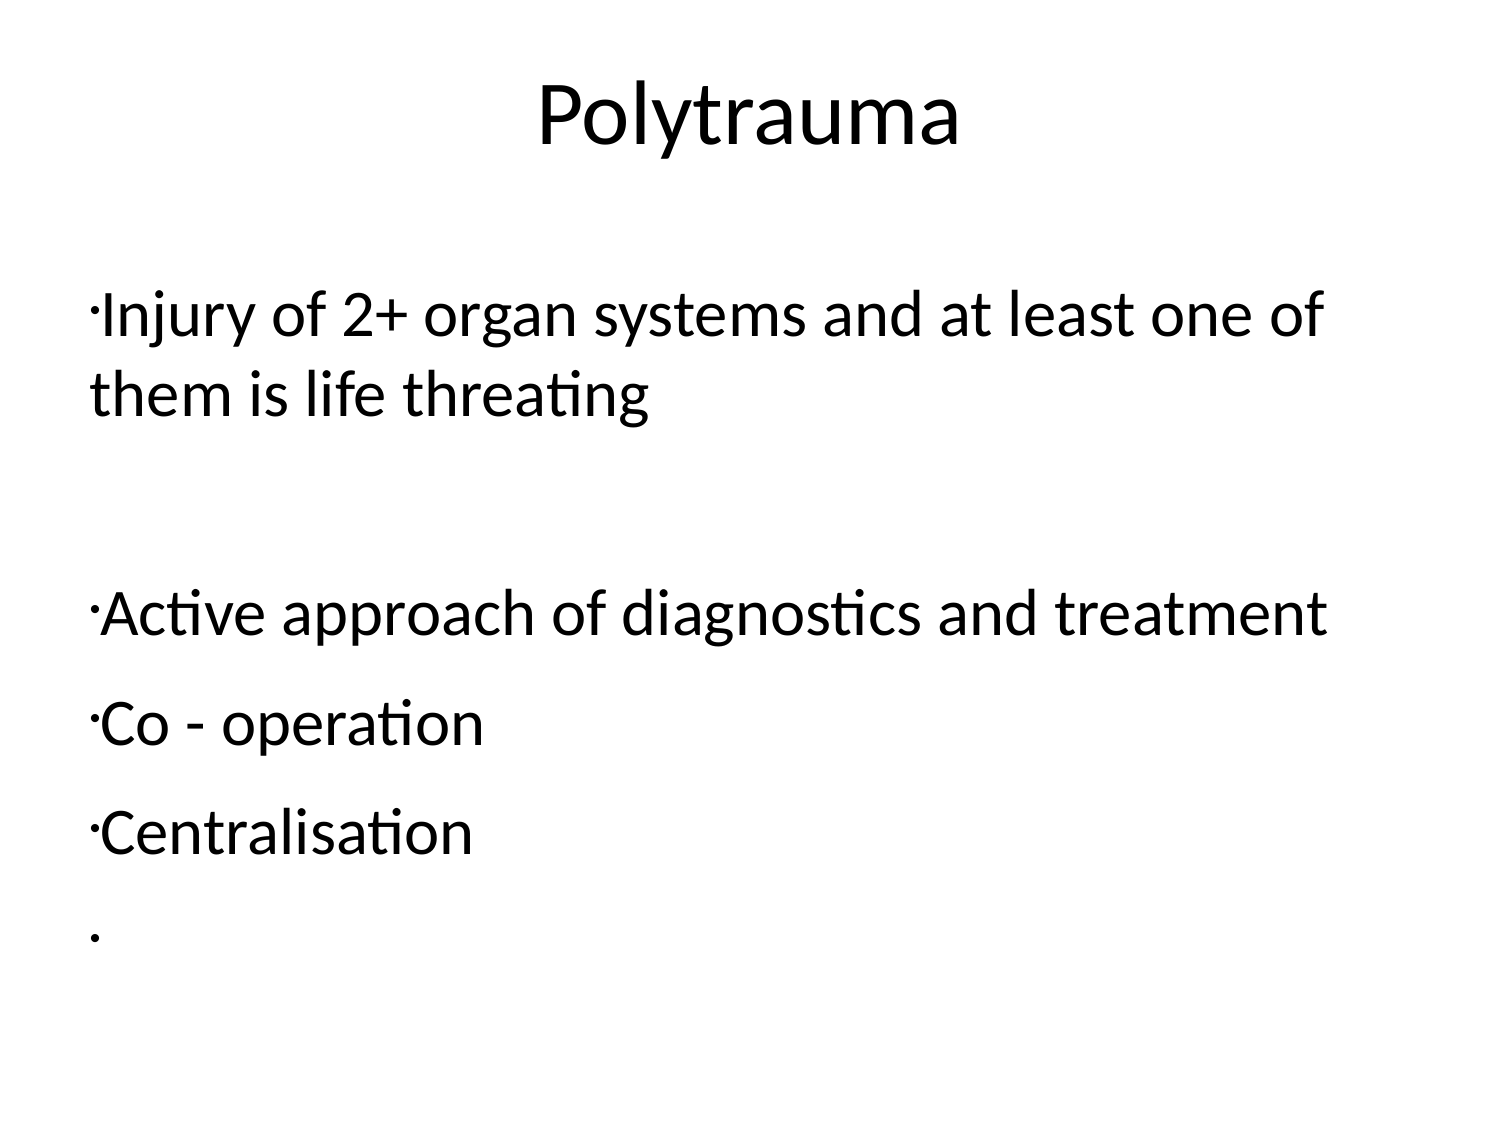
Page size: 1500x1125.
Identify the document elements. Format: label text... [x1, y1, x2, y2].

list Injury of 2+ organ systems and at least one of them is life threating Active approach of diagnostics and treatment Co - operation Centralisation [75, 262, 1425, 1005]
title Polytrauma [75, 45, 1425, 233]
